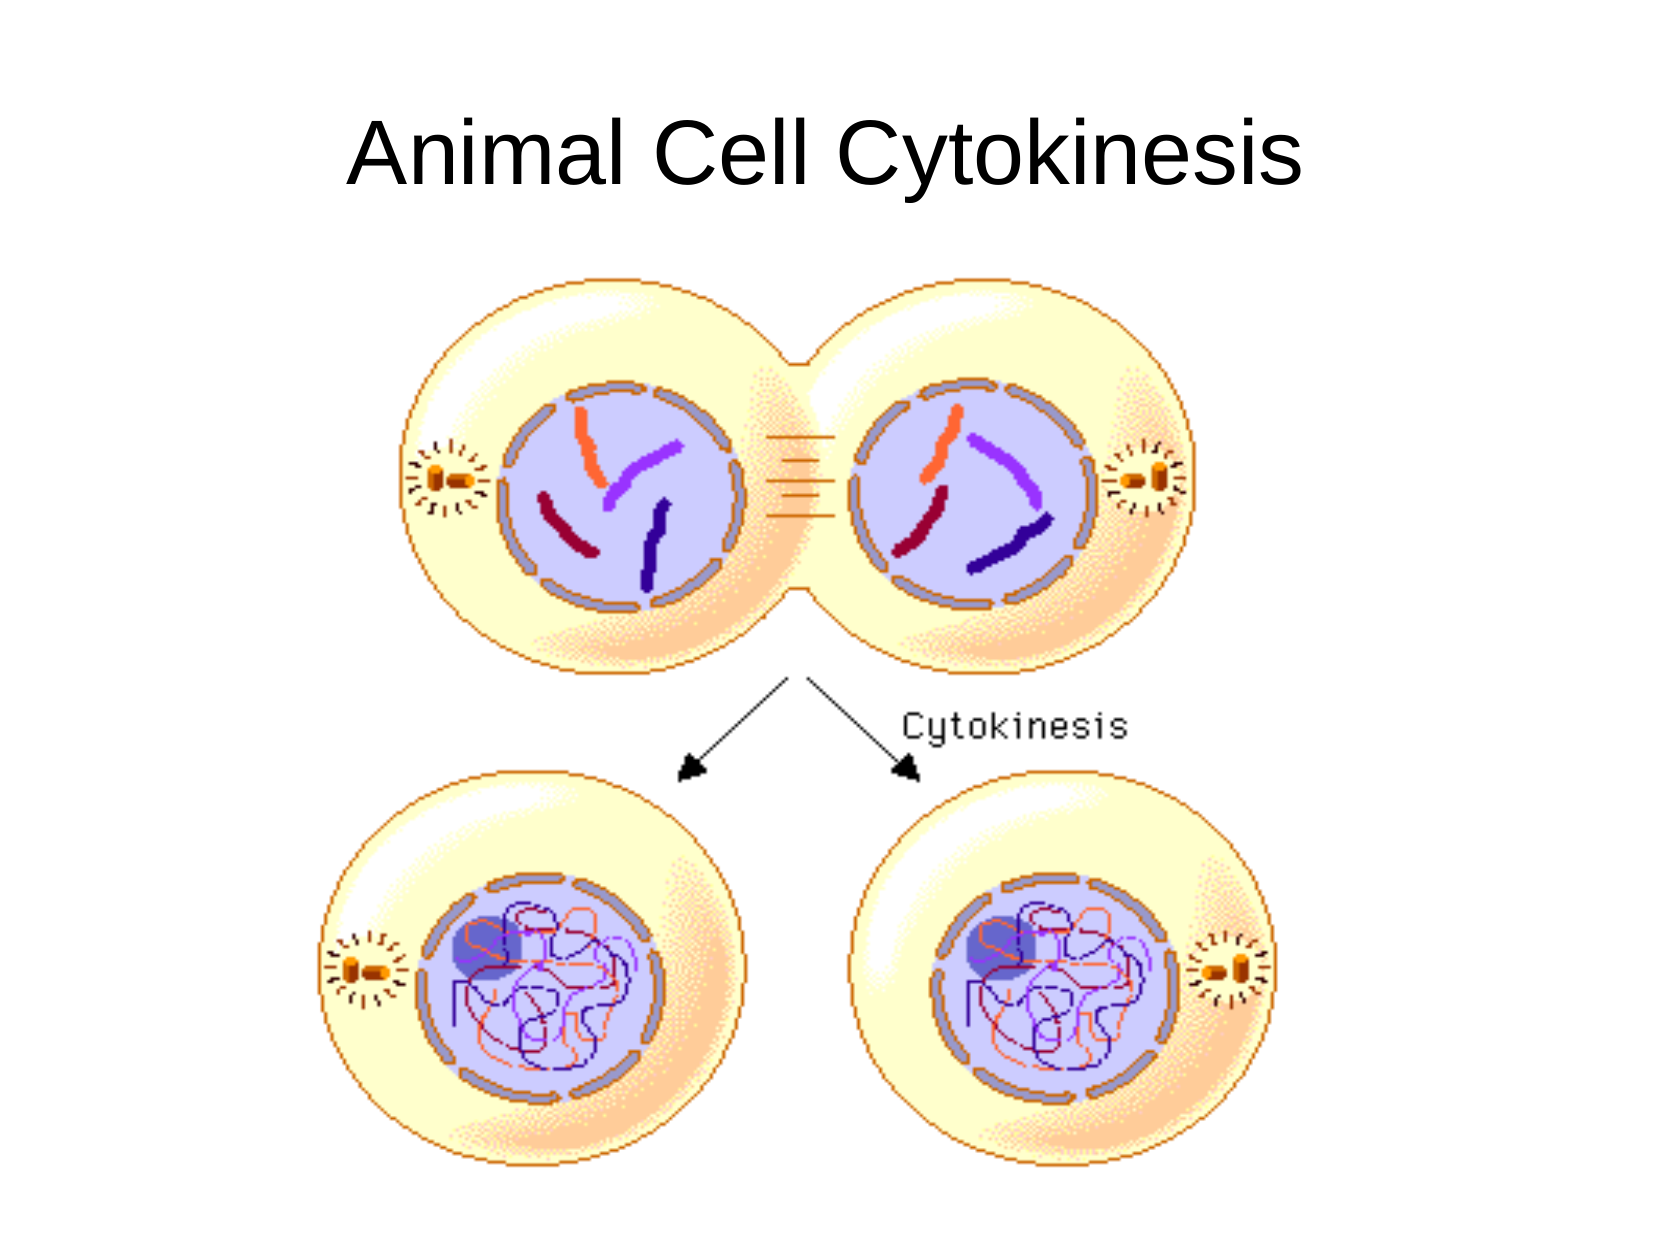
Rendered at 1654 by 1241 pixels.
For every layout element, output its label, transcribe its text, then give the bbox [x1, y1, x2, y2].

title Animal Cell Cytokinesis [82, 49, 1571, 257]
picture [297, 265, 1300, 1182]
